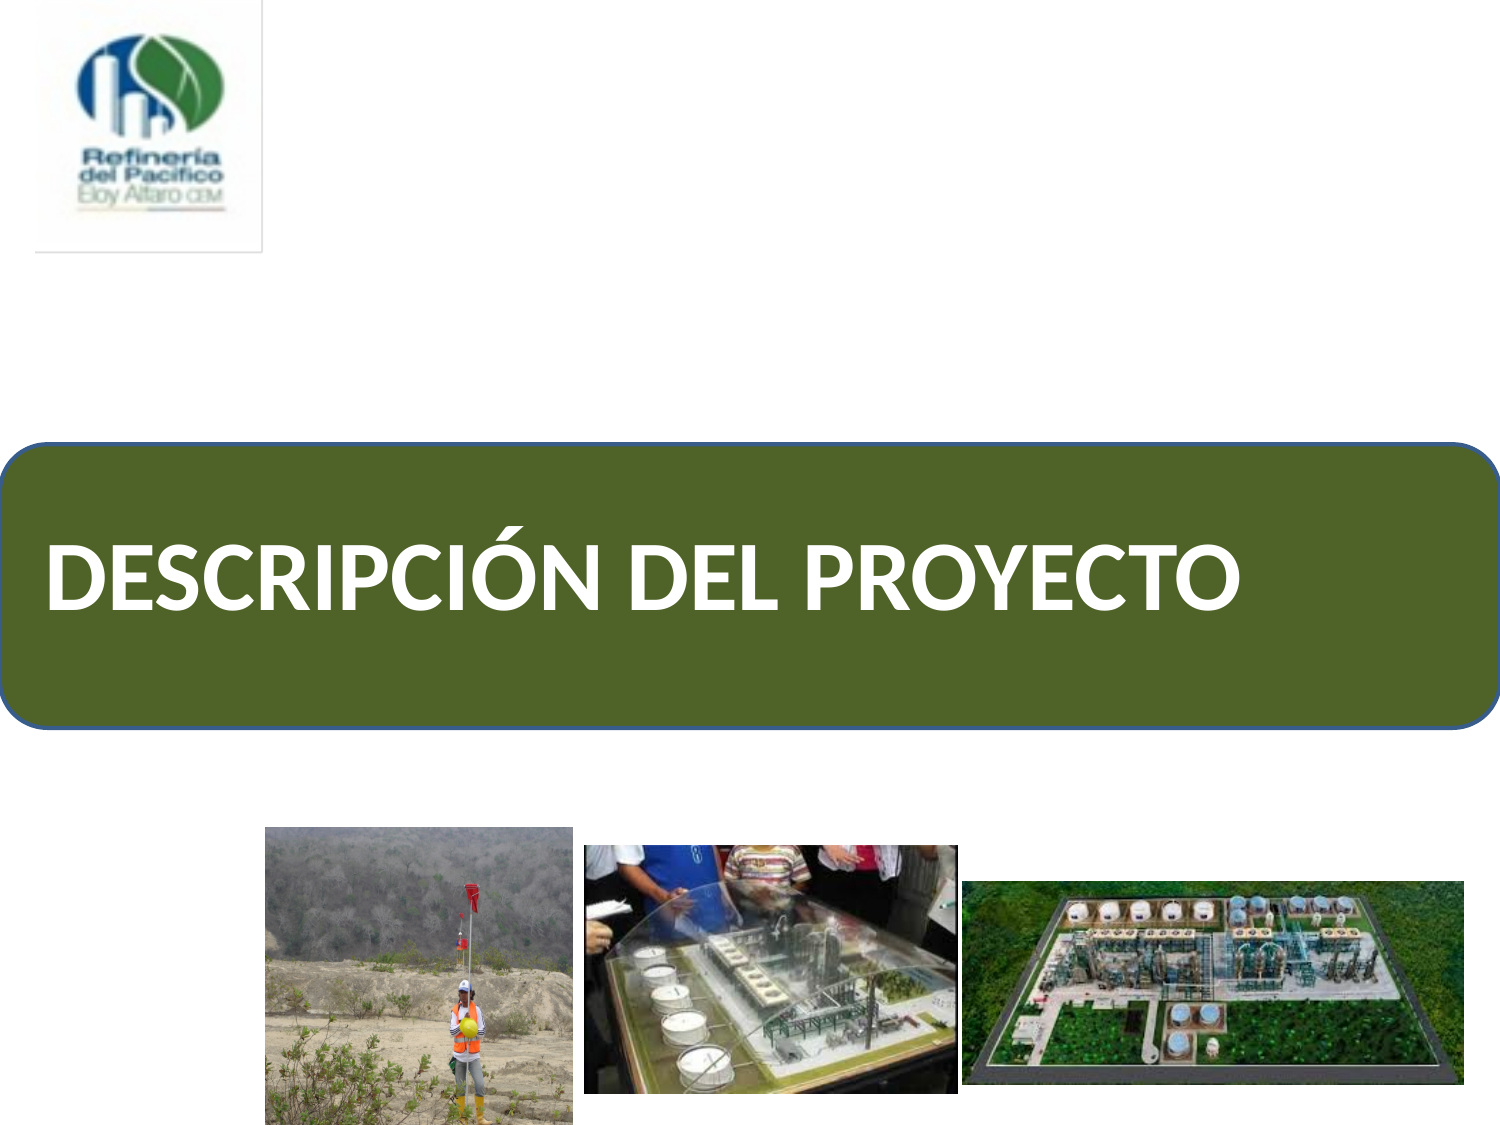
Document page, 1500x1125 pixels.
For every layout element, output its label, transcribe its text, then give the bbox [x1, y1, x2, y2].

picture [35, 0, 266, 256]
text_box DESCRIPCIÓN DEL PROYECTO [29, 503, 1500, 640]
picture [265, 827, 573, 1125]
picture [962, 881, 1464, 1085]
text_box [0, 444, 1500, 728]
picture [584, 846, 958, 1095]
